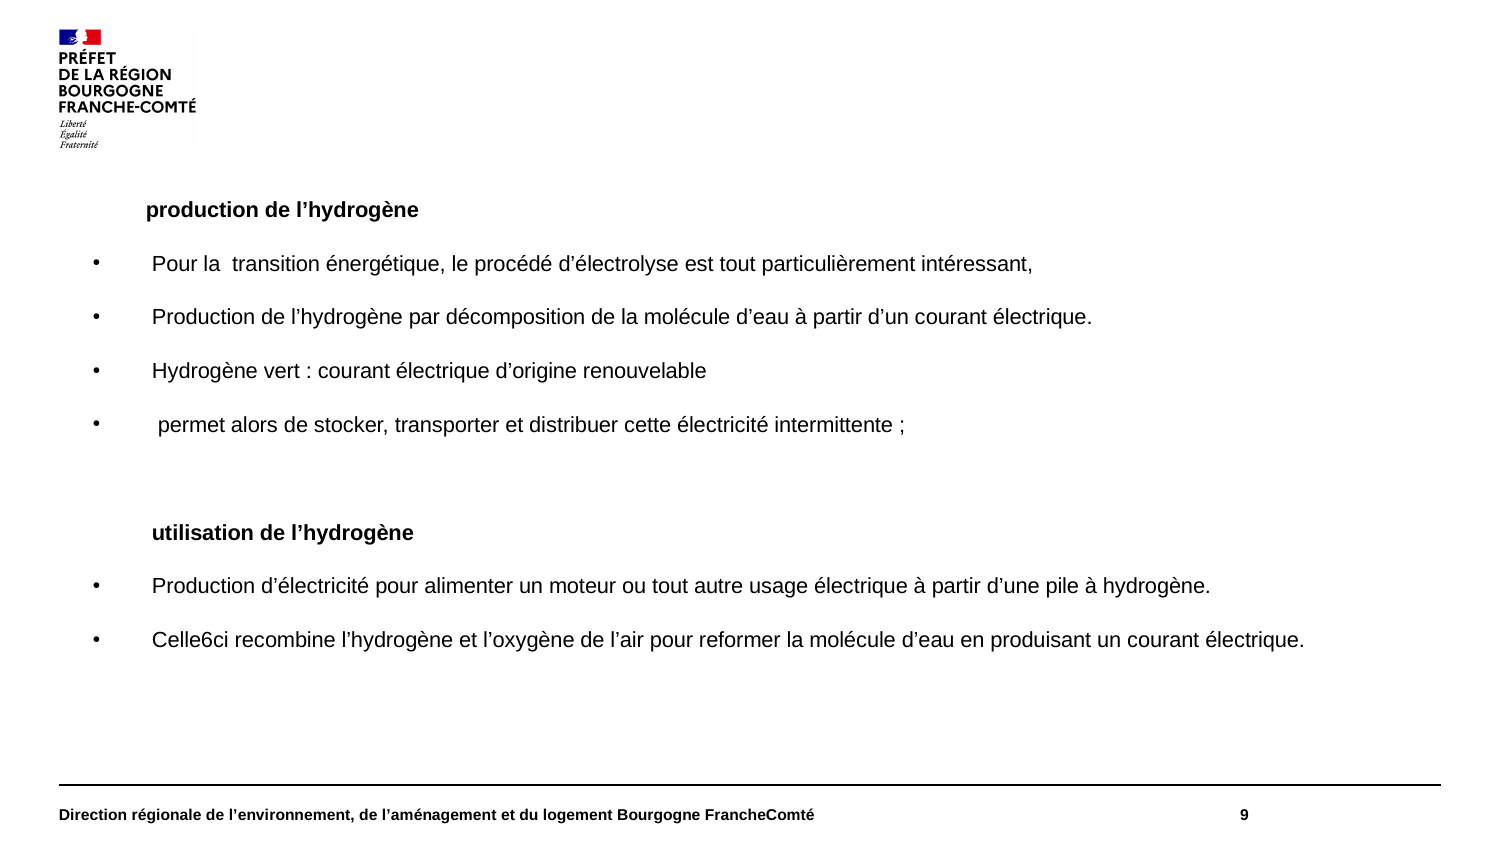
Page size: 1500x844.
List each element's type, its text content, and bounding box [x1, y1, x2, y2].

list production de l’hydrogène Pour la transition énergétique, le procédé d’électrolyse est tout particulièrement intéressant, Production de l’hydrogène par décomposition de la molécule d’eau à partir d’un courant électrique. Hydrogène vert : courant électrique d’origine renouvelable permet alors de stocker, transporter et distribuer cette électricité intermittente ; utilisation de l’hydrogène Production d’électricité pour alimenter un moteur ou tout autre usage électrique à partir d’une pile à hydrogène. Celle6ci recombine l’hydrogène et l’oxygène de l’air pour reformer la molécule d’eau en produisant un courant électrique. [75, 197, 1425, 687]
picture [50, 17, 196, 148]
